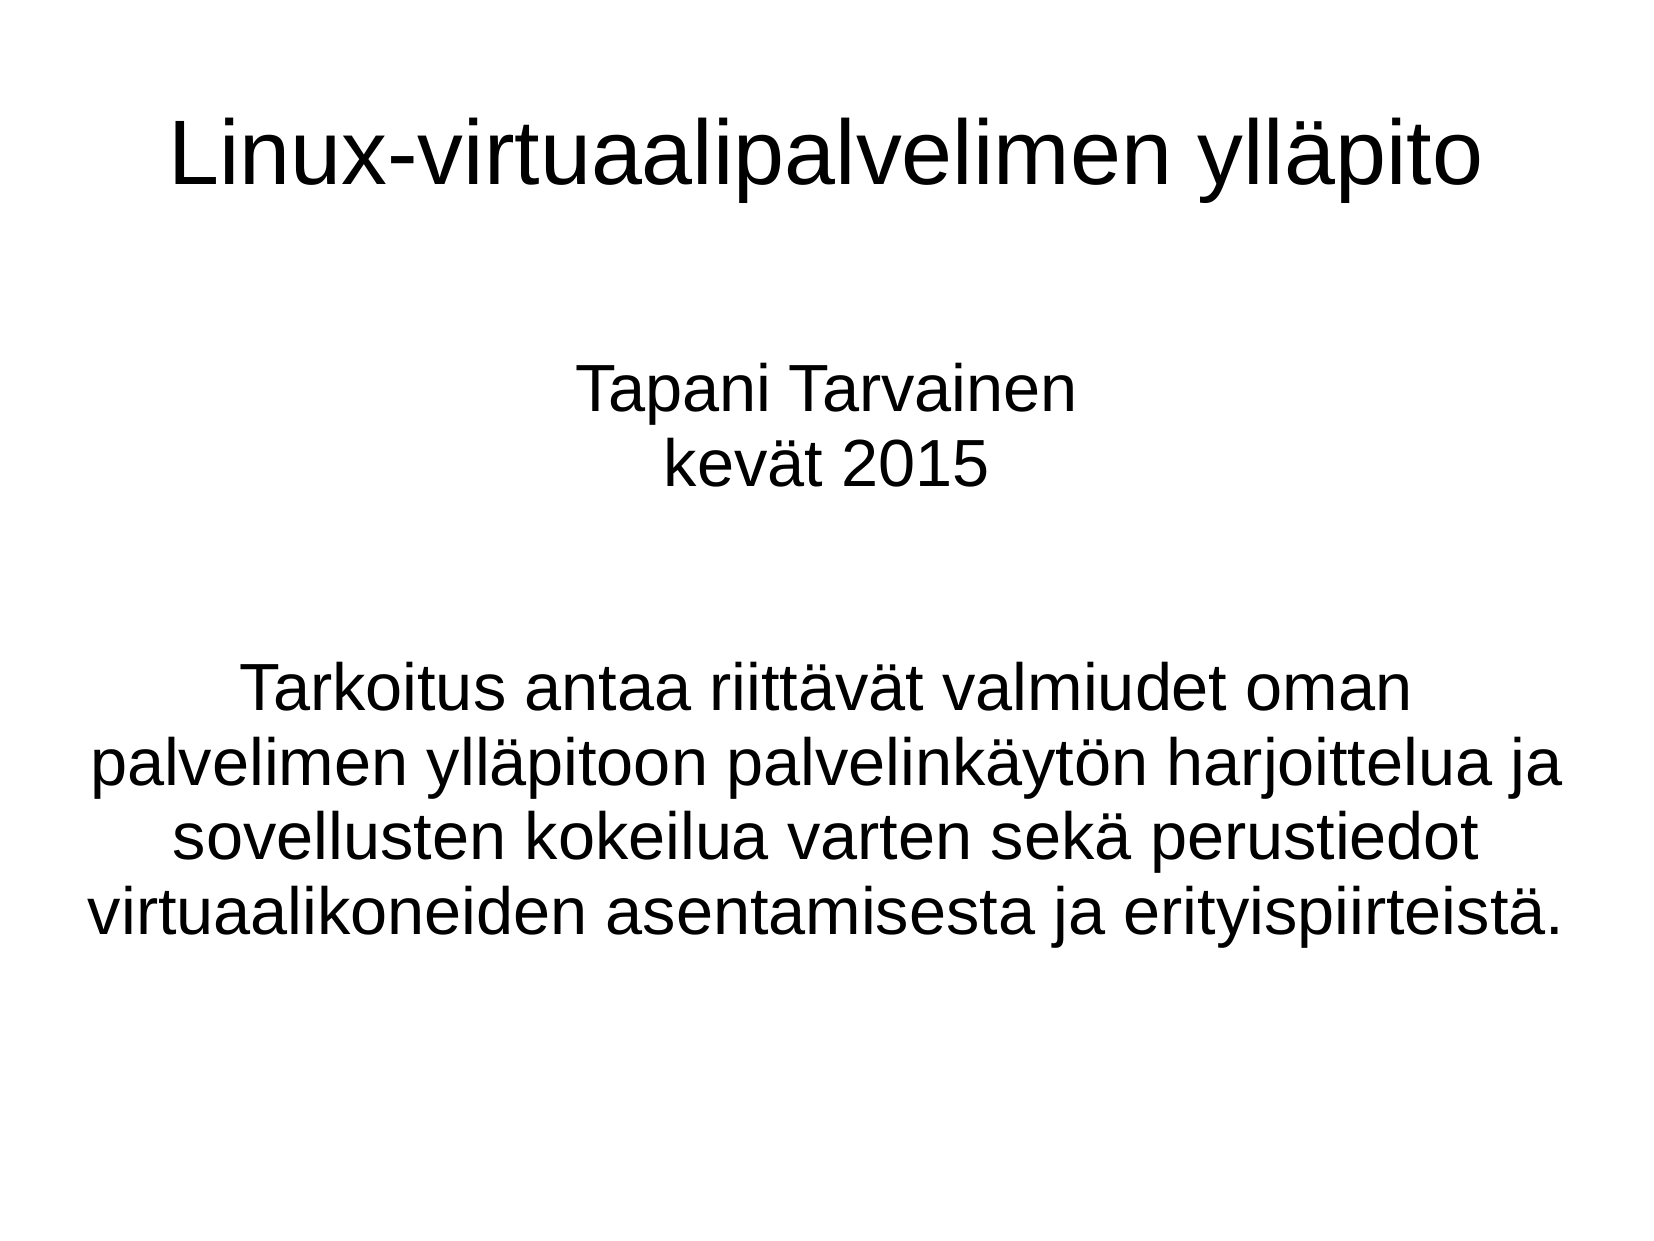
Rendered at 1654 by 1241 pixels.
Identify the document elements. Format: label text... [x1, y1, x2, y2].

title Linux-virtuaalipalvelimen ylläpito [82, 49, 1571, 257]
subtitle Tapani Tarvainen kevät 2015 Tarkoitus antaa riittävät valmiudet oman palvelimen ylläpitoon palvelinkäytön harjoittelua ja sovellusten kokeilua varten sekä perustiedot virtuaalikoneiden asentamisesta ja erityispiirteistä. [82, 290, 1571, 1010]
